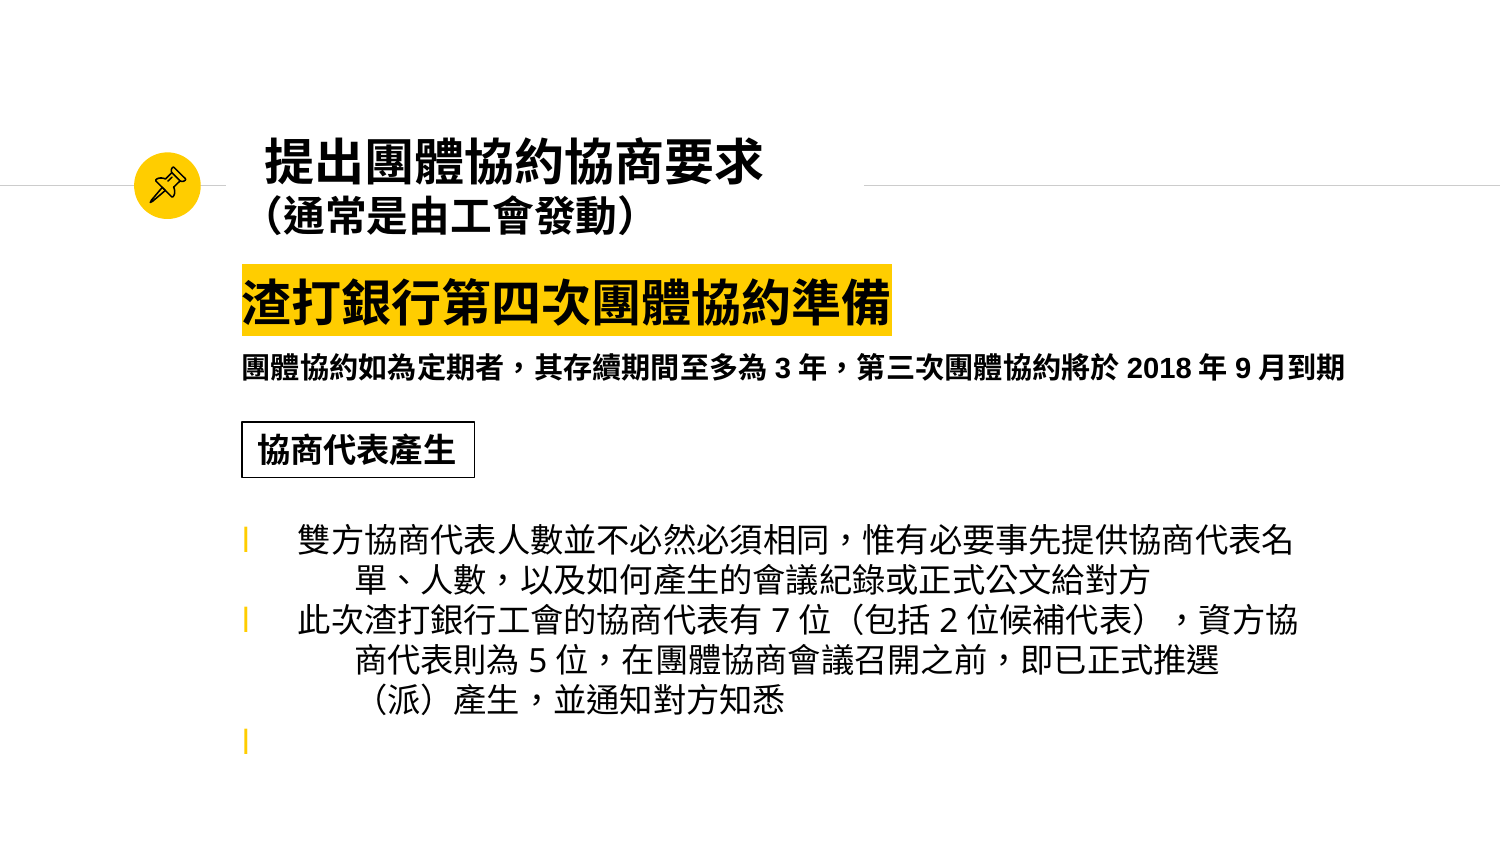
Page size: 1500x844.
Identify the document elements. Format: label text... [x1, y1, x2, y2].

text_box 渣打銀行第四次團體協約準備 [226, 256, 1046, 341]
text_box 團體協約如為定期者，其存續期間至多為3年，第三次團體協約將於2018年9月到期 [226, 341, 1357, 393]
text_box 協商代表產生 [242, 421, 475, 478]
title 提出團體協約協商要求 （通常是由工會發動） [226, 114, 1211, 256]
list 雙方協商代表人數並不必然必須相同，惟有必要事先提供協商代表名單、人數，以及如何產生的會議紀錄或正式公文給對方 此次渣打銀行工會的協商代表有7位（包括2位候補代表），資方協商代表則為5位，在團體協商會議召開之前，即已正式推選（派）產生，並通知對方知悉 [226, 504, 1317, 784]
